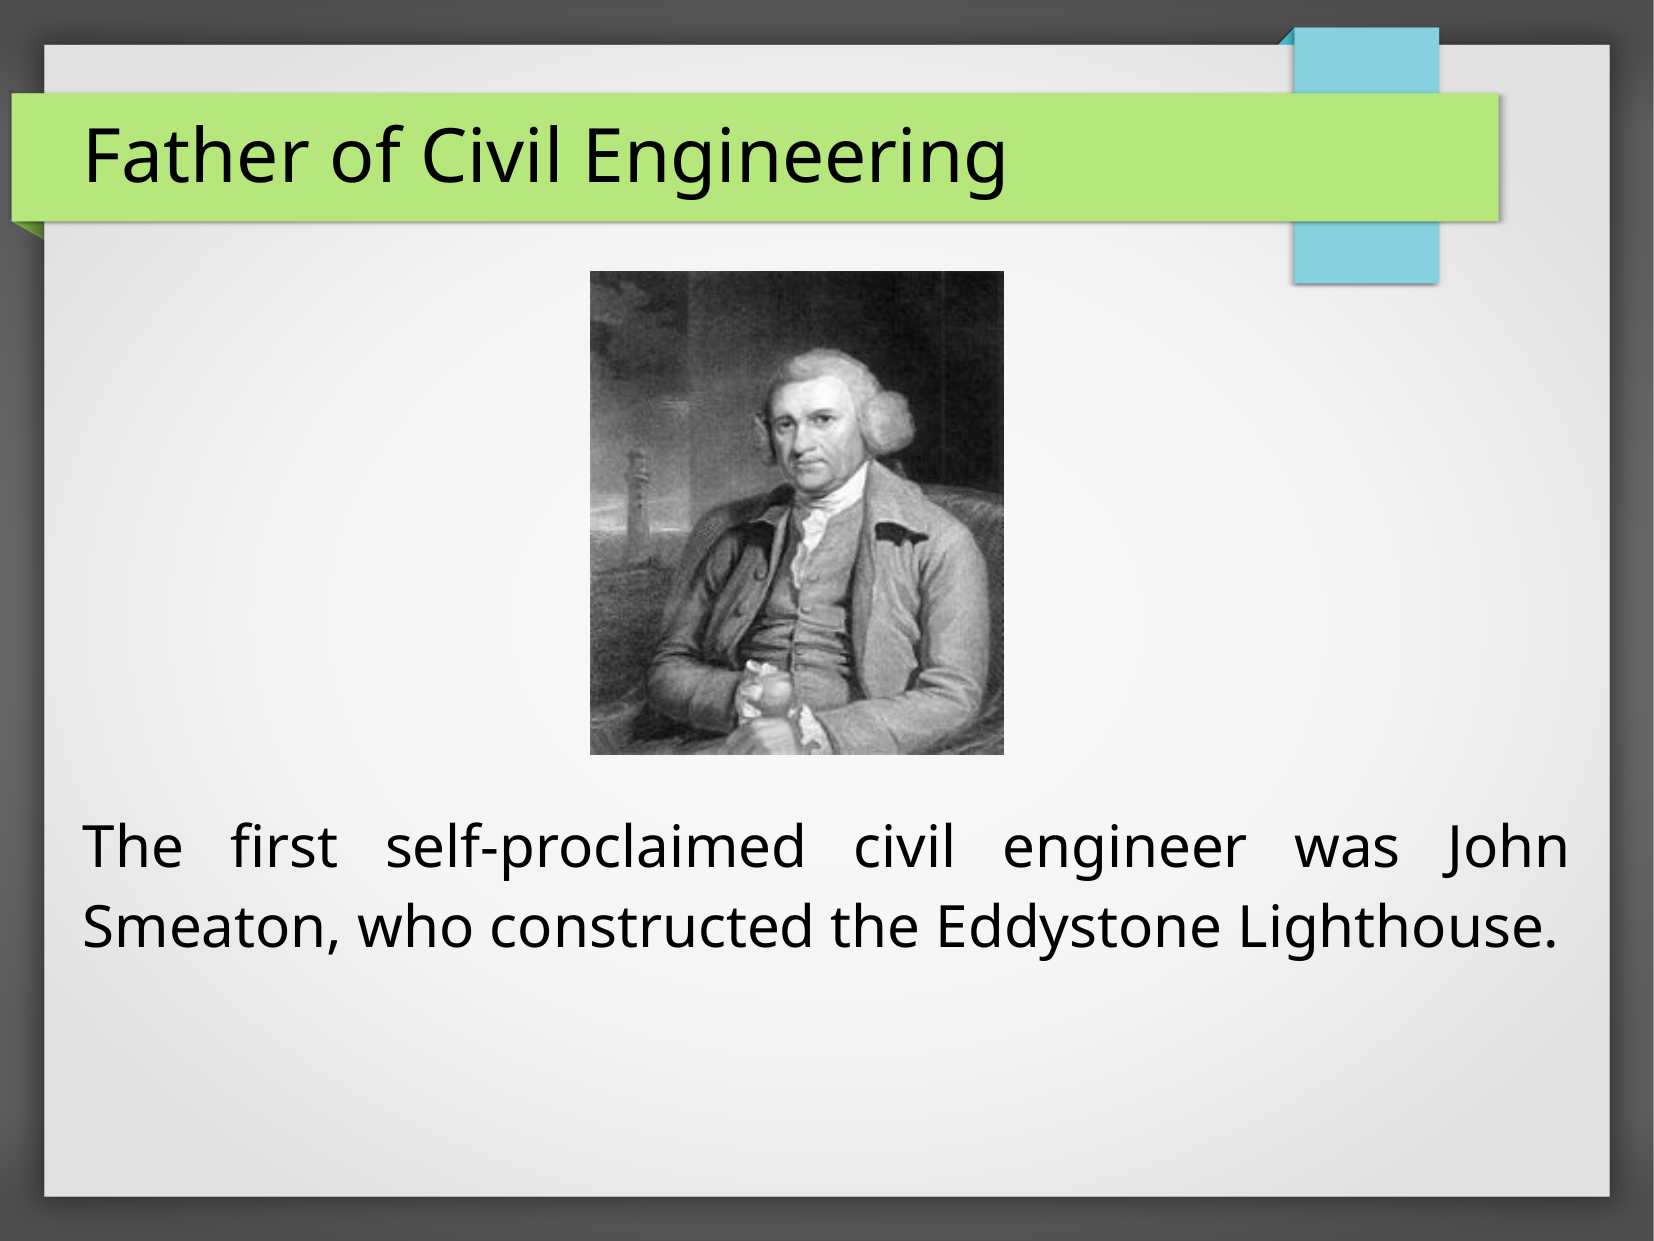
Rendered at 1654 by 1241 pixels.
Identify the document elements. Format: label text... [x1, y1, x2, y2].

picture [0, 0, 1654, 1241]
subtitle The first self-proclaimed civil engineer was John Smeaton, who constructed the Eddystone Lighthouse. [82, 295, 1571, 1158]
title Father of Civil Engineering [82, 78, 1264, 229]
